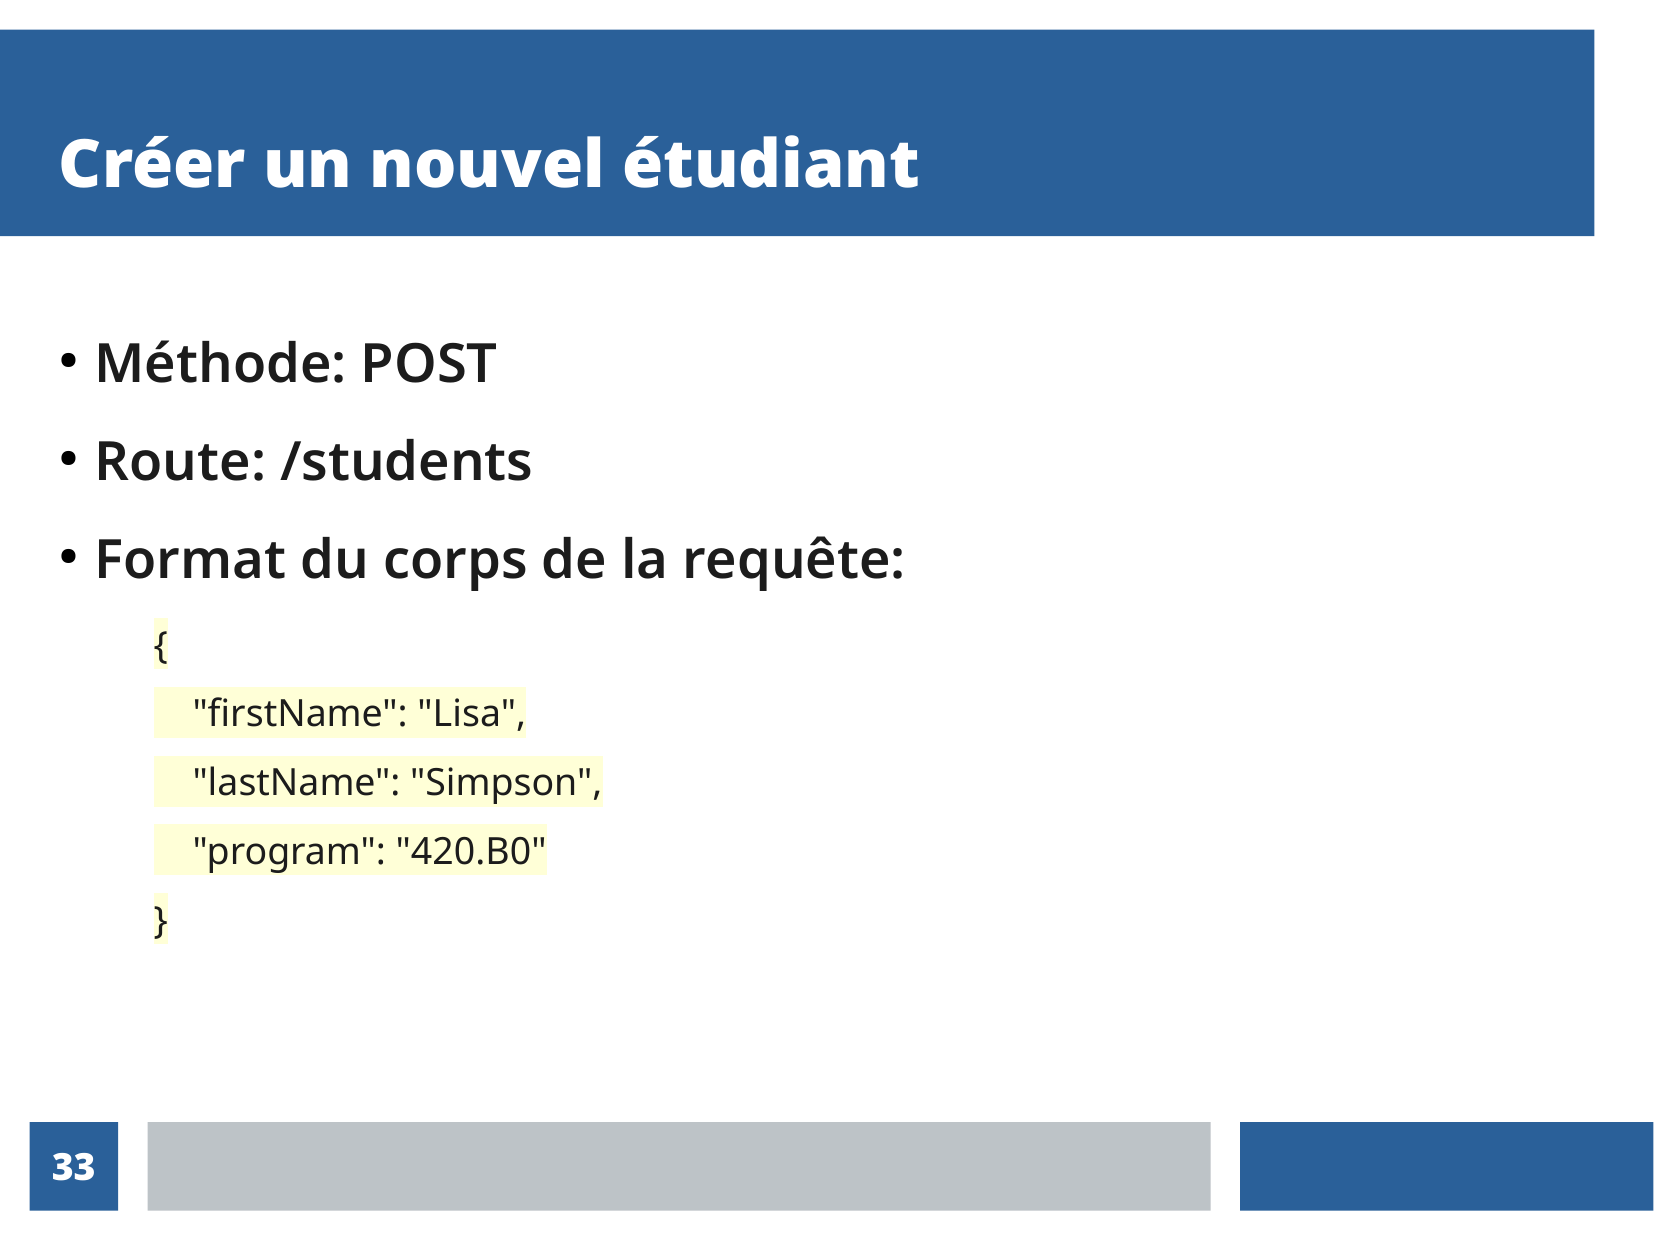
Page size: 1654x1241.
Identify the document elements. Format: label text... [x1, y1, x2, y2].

list Méthode: POST Route: /students Format du corps de la requête: { "firstName": "Lisa", "lastName": "Simpson", "program": "420.B0" } [59, 324, 1565, 1093]
title Créer un nouvel étudiant [59, 59, 1595, 207]
